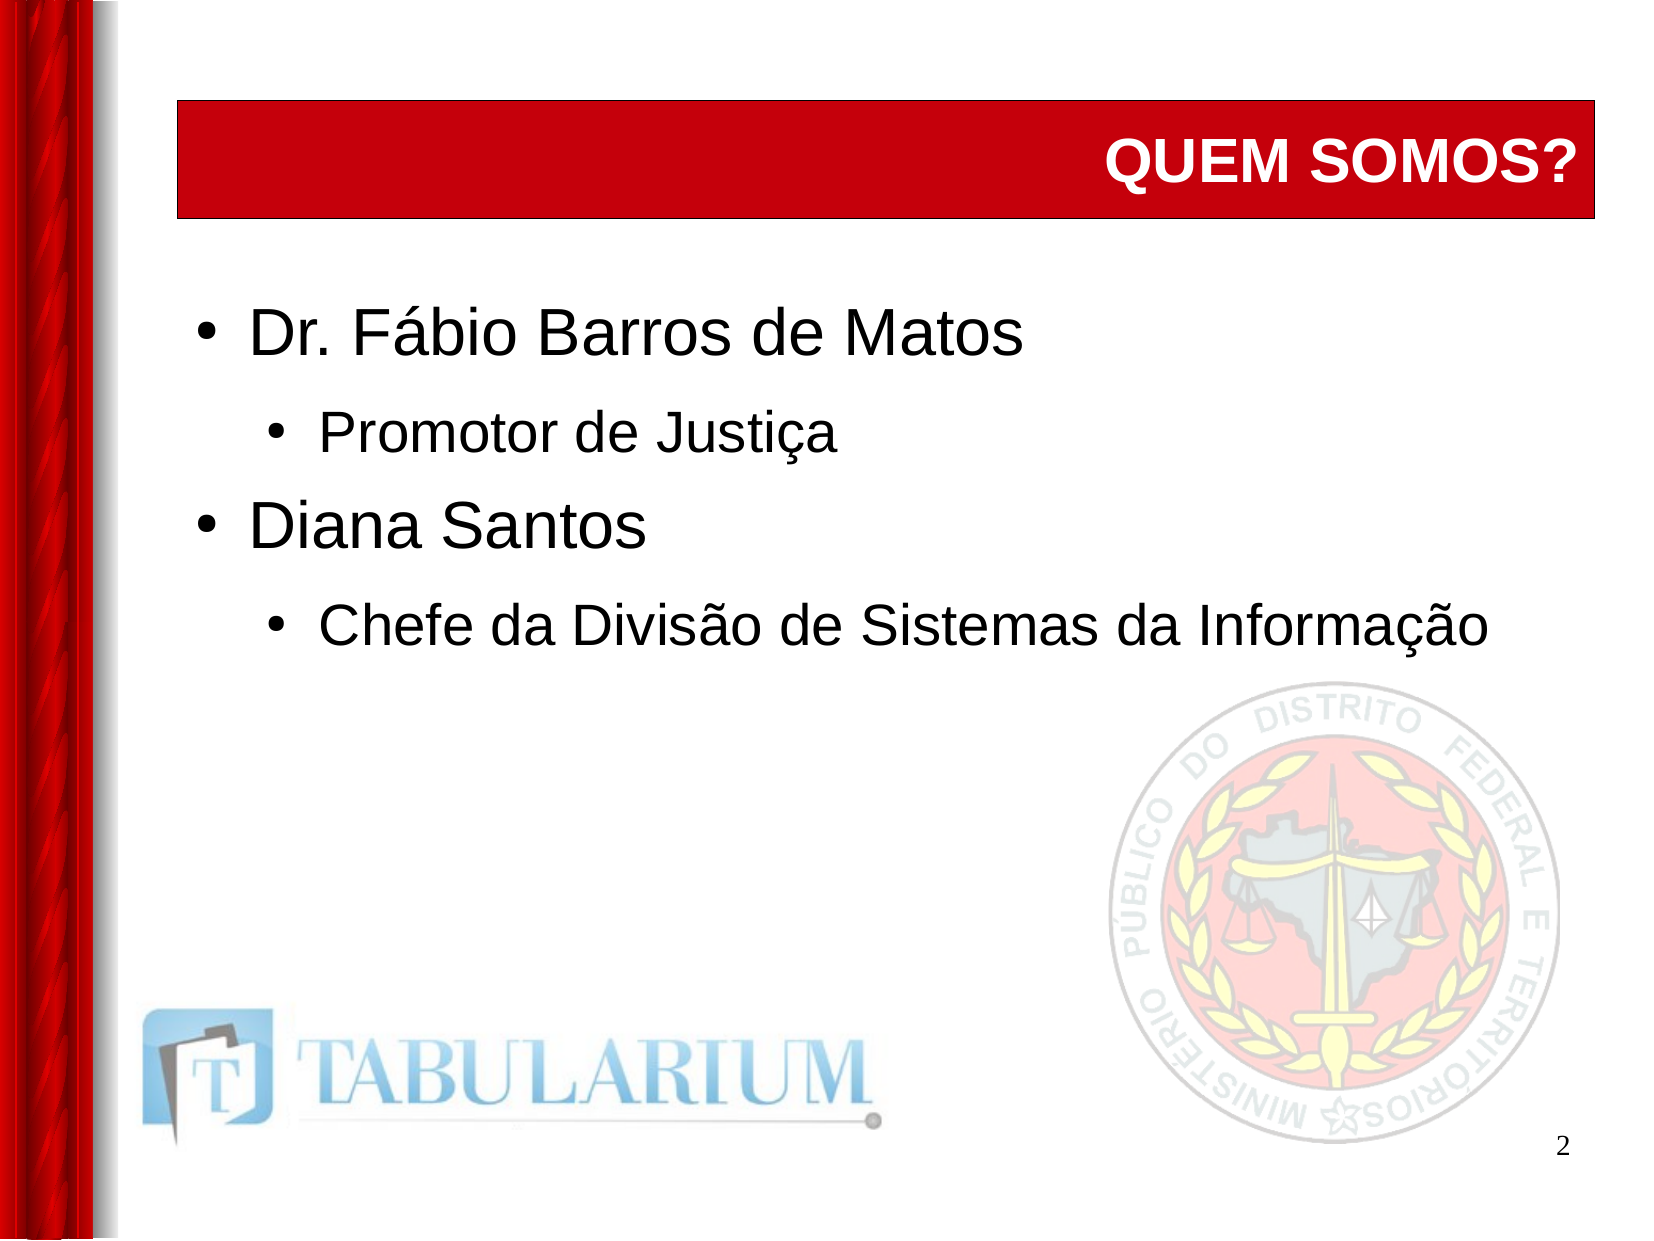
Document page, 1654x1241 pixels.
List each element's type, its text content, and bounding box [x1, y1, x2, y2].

list Dr. Fábio Barros de Matos Promotor de Justiça Diana Santos Chefe da Divisão de Sistemas da Informação [177, 295, 1571, 1094]
text_box QUEM SOMOS? [206, 118, 1595, 205]
